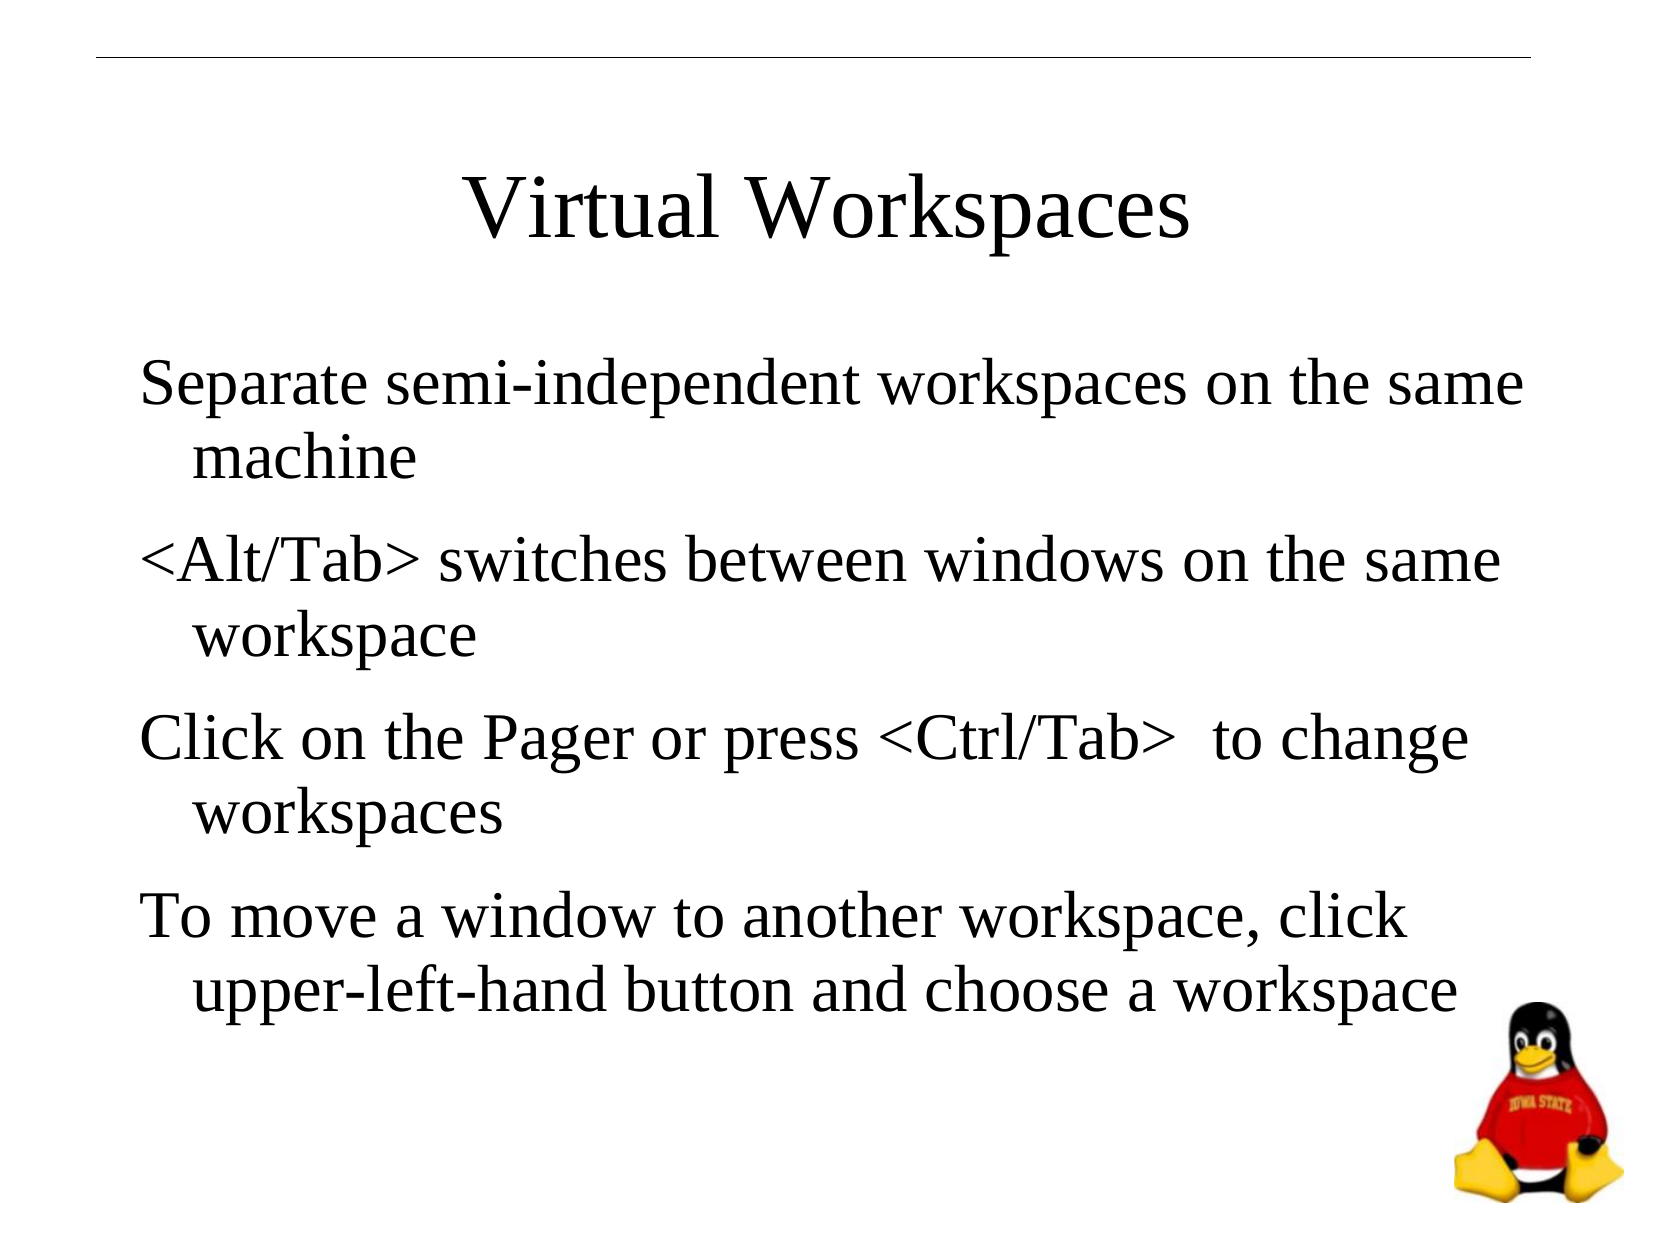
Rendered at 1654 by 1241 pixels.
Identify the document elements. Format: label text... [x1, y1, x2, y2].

list Separate semi-independent workspaces on the same machine <Alt/Tab> switches between windows on the same workspace Click on the Pager or press <Ctrl/Tab> to change workspaces To move a window to another workspace, click upper-left-hand button and choose a workspace [121, 344, 1534, 1174]
title Virtual Workspaces [121, 102, 1534, 310]
picture [1454, 1002, 1624, 1203]
